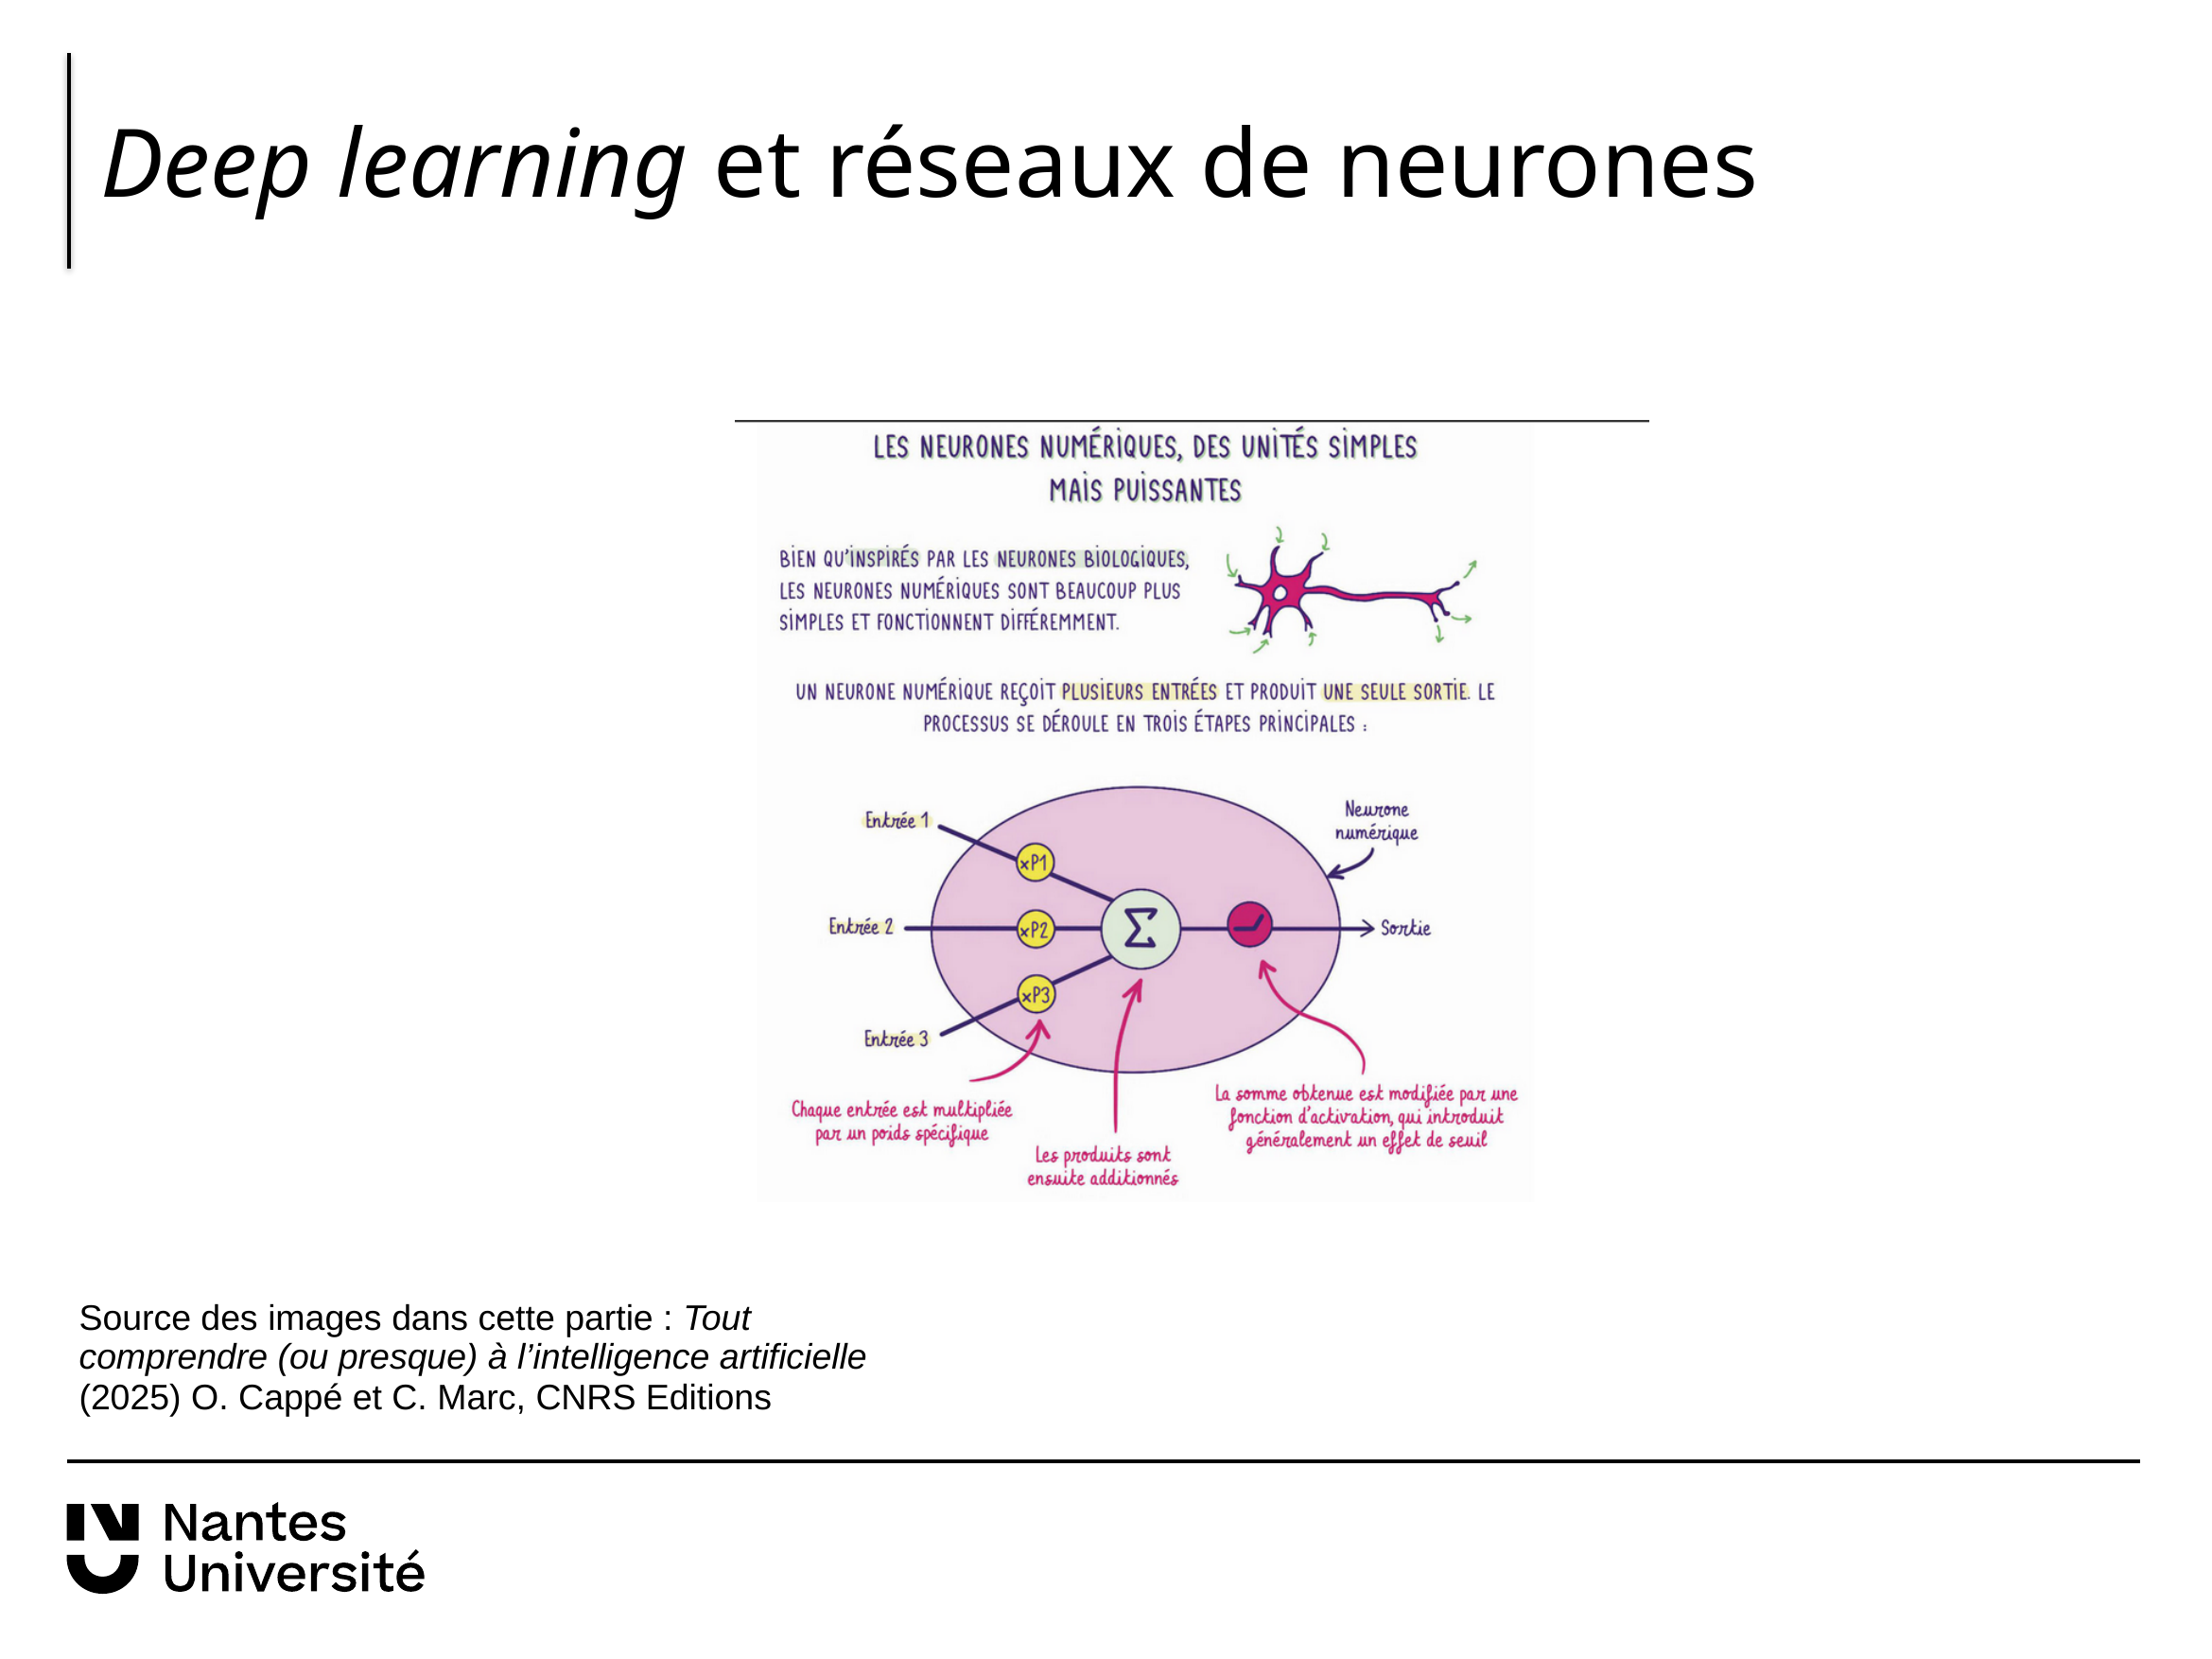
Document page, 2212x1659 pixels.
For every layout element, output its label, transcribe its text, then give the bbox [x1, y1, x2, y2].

title Deep learning et réseaux de neurones [100, 96, 2023, 226]
text_box Source des images dans cette partie : Tout comprendre (ou presque) à l’intelligence artificielle (2025) O. Cappé et C. Marc, CNRS Editions [64, 1290, 911, 1424]
picture [735, 420, 1649, 1202]
